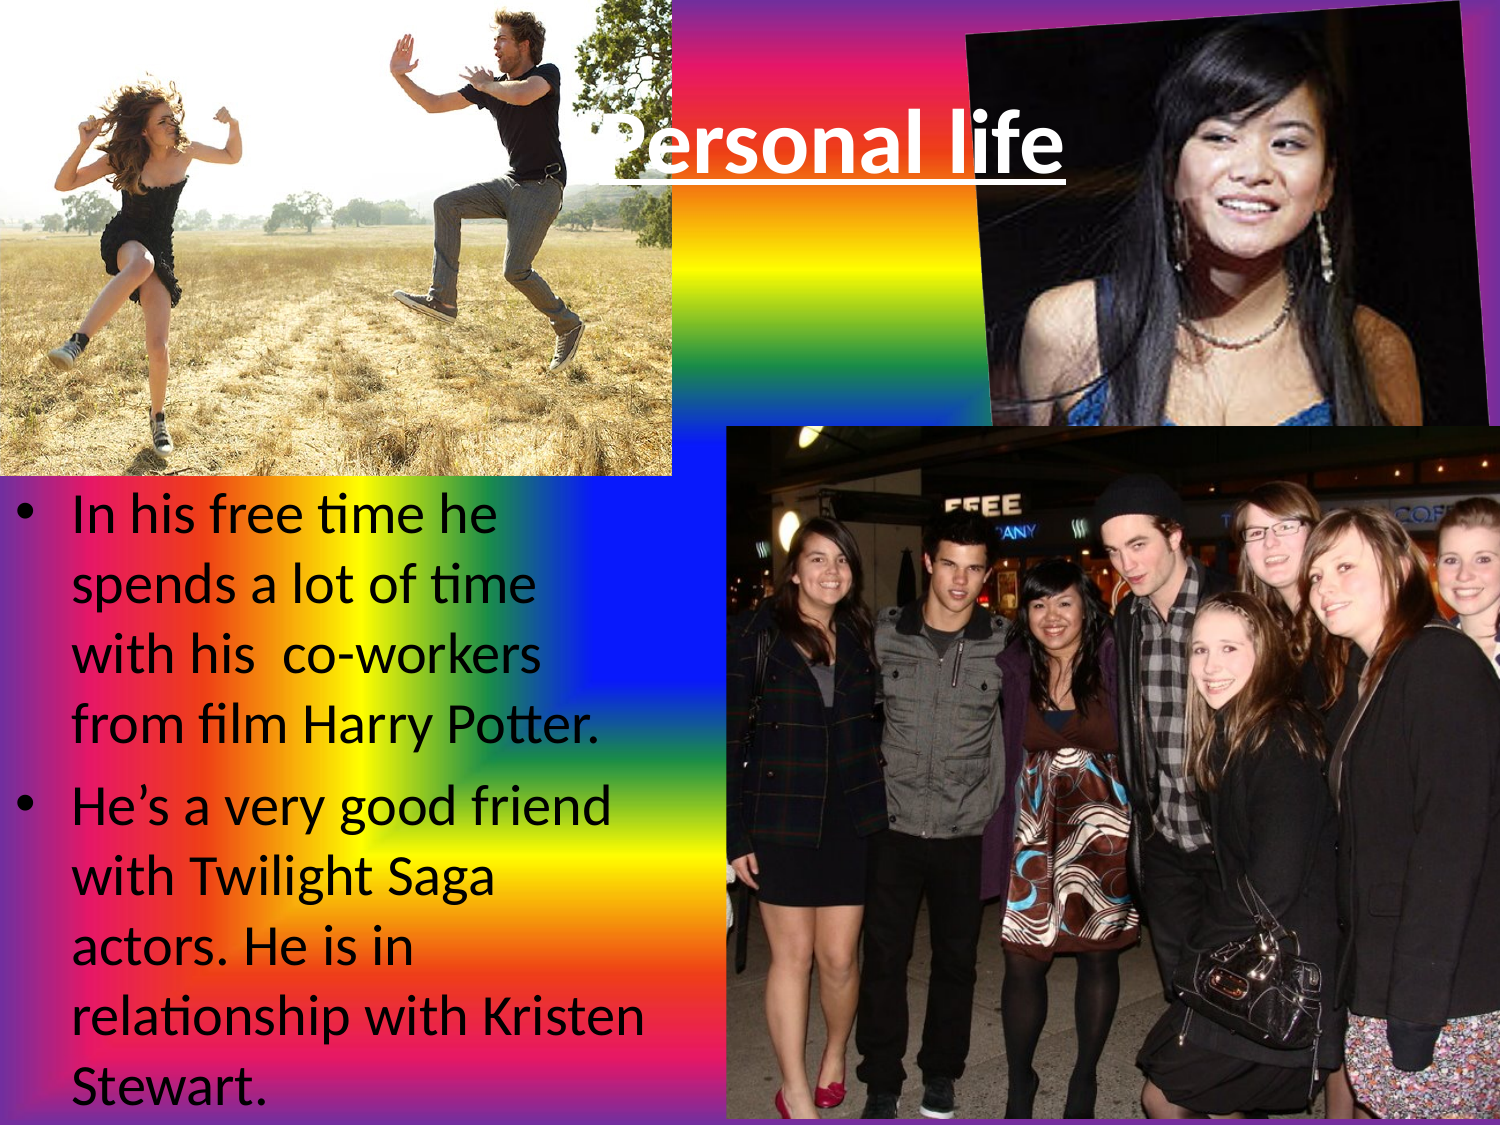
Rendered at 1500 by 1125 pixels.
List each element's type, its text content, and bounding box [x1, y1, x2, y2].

list In his free time he spends a lot of time with his co-workers from film Harry Potter. He’s a very good friend with Twilight Saga actors. He is in relationship with Kristen Stewart. [0, 467, 663, 1125]
title Personal life [419, 42, 1247, 231]
picture [0, 0, 1500, 1125]
